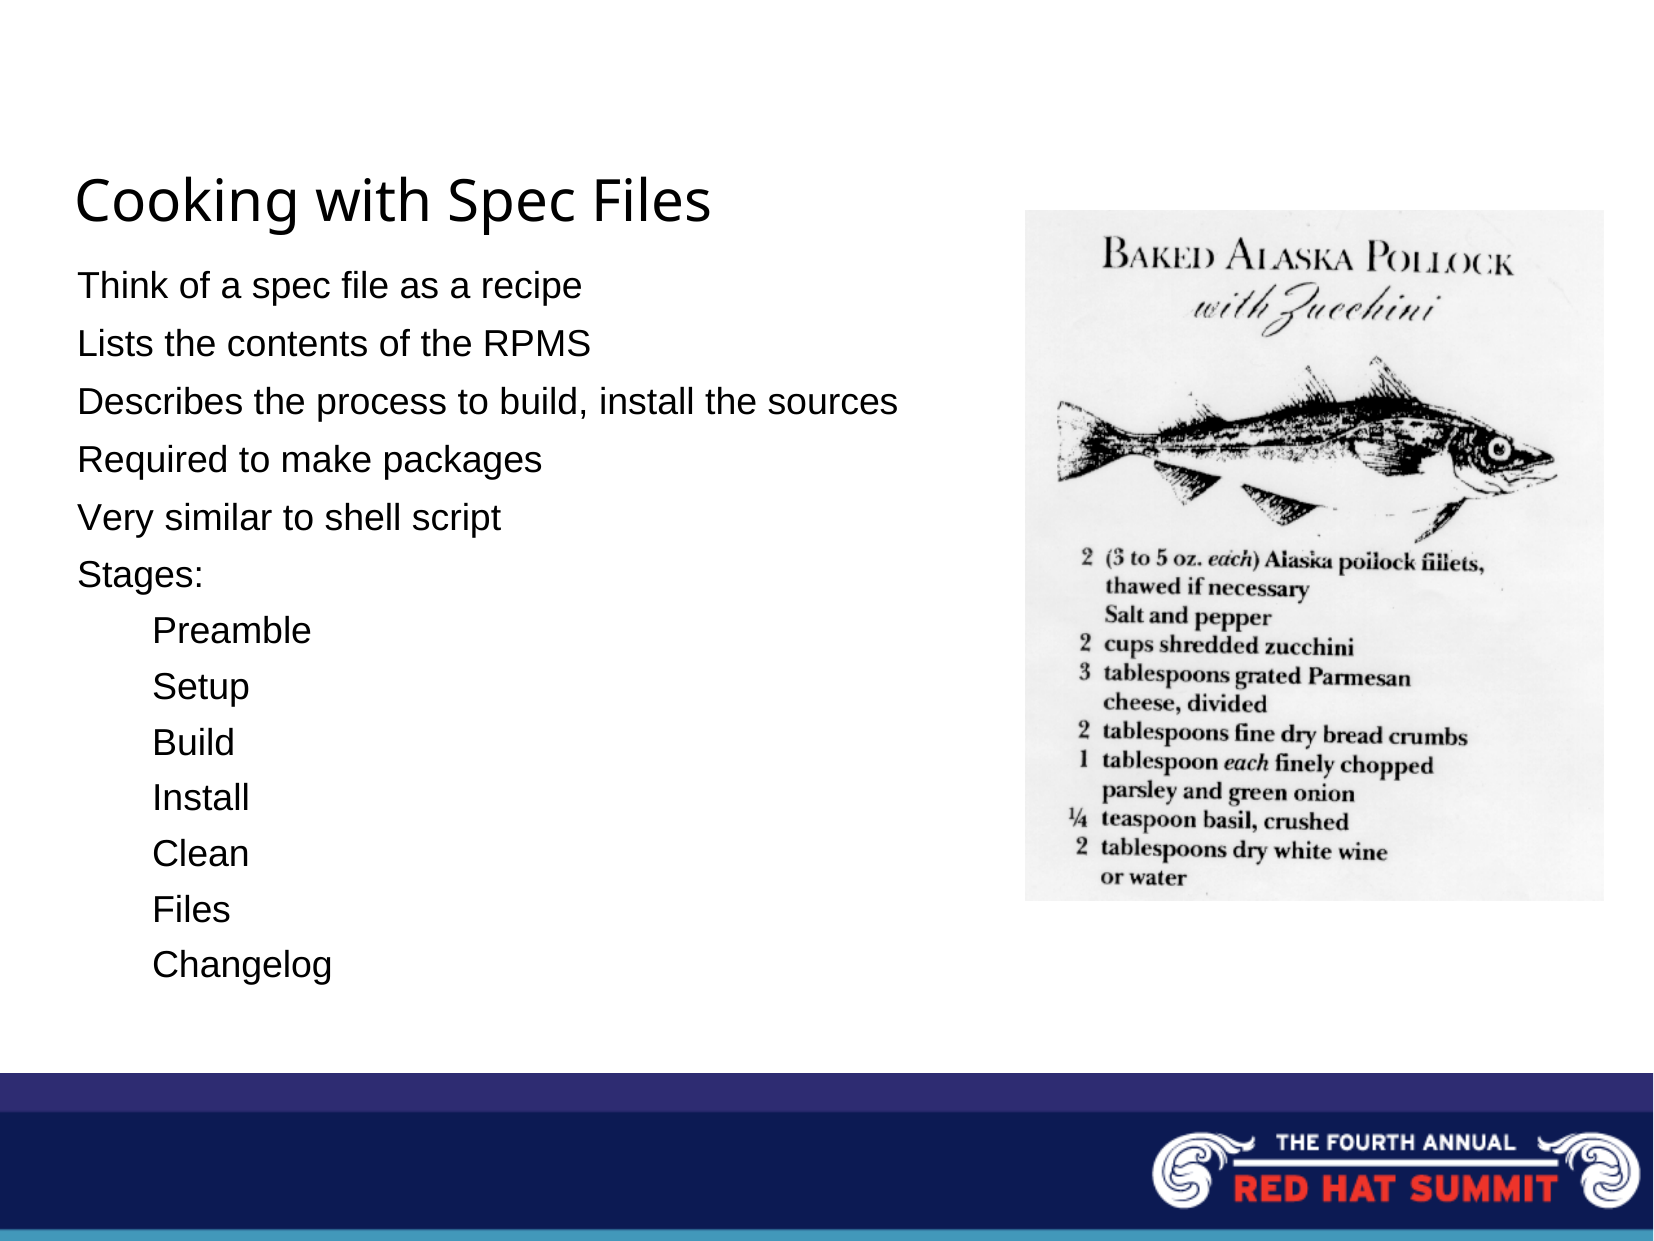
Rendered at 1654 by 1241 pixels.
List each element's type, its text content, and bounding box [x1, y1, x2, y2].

list Think of a spec file as a recipe Lists the contents of the RPMS Describes the process to build, install the sources Required to make packages Very similar to shell script Stages: Preamble Setup Build Install Clean Files Changelog [77, 264, 959, 1174]
picture [1025, 210, 1604, 901]
title Cooking with Spec Files [74, 140, 1506, 259]
picture [0, 1073, 1654, 1241]
